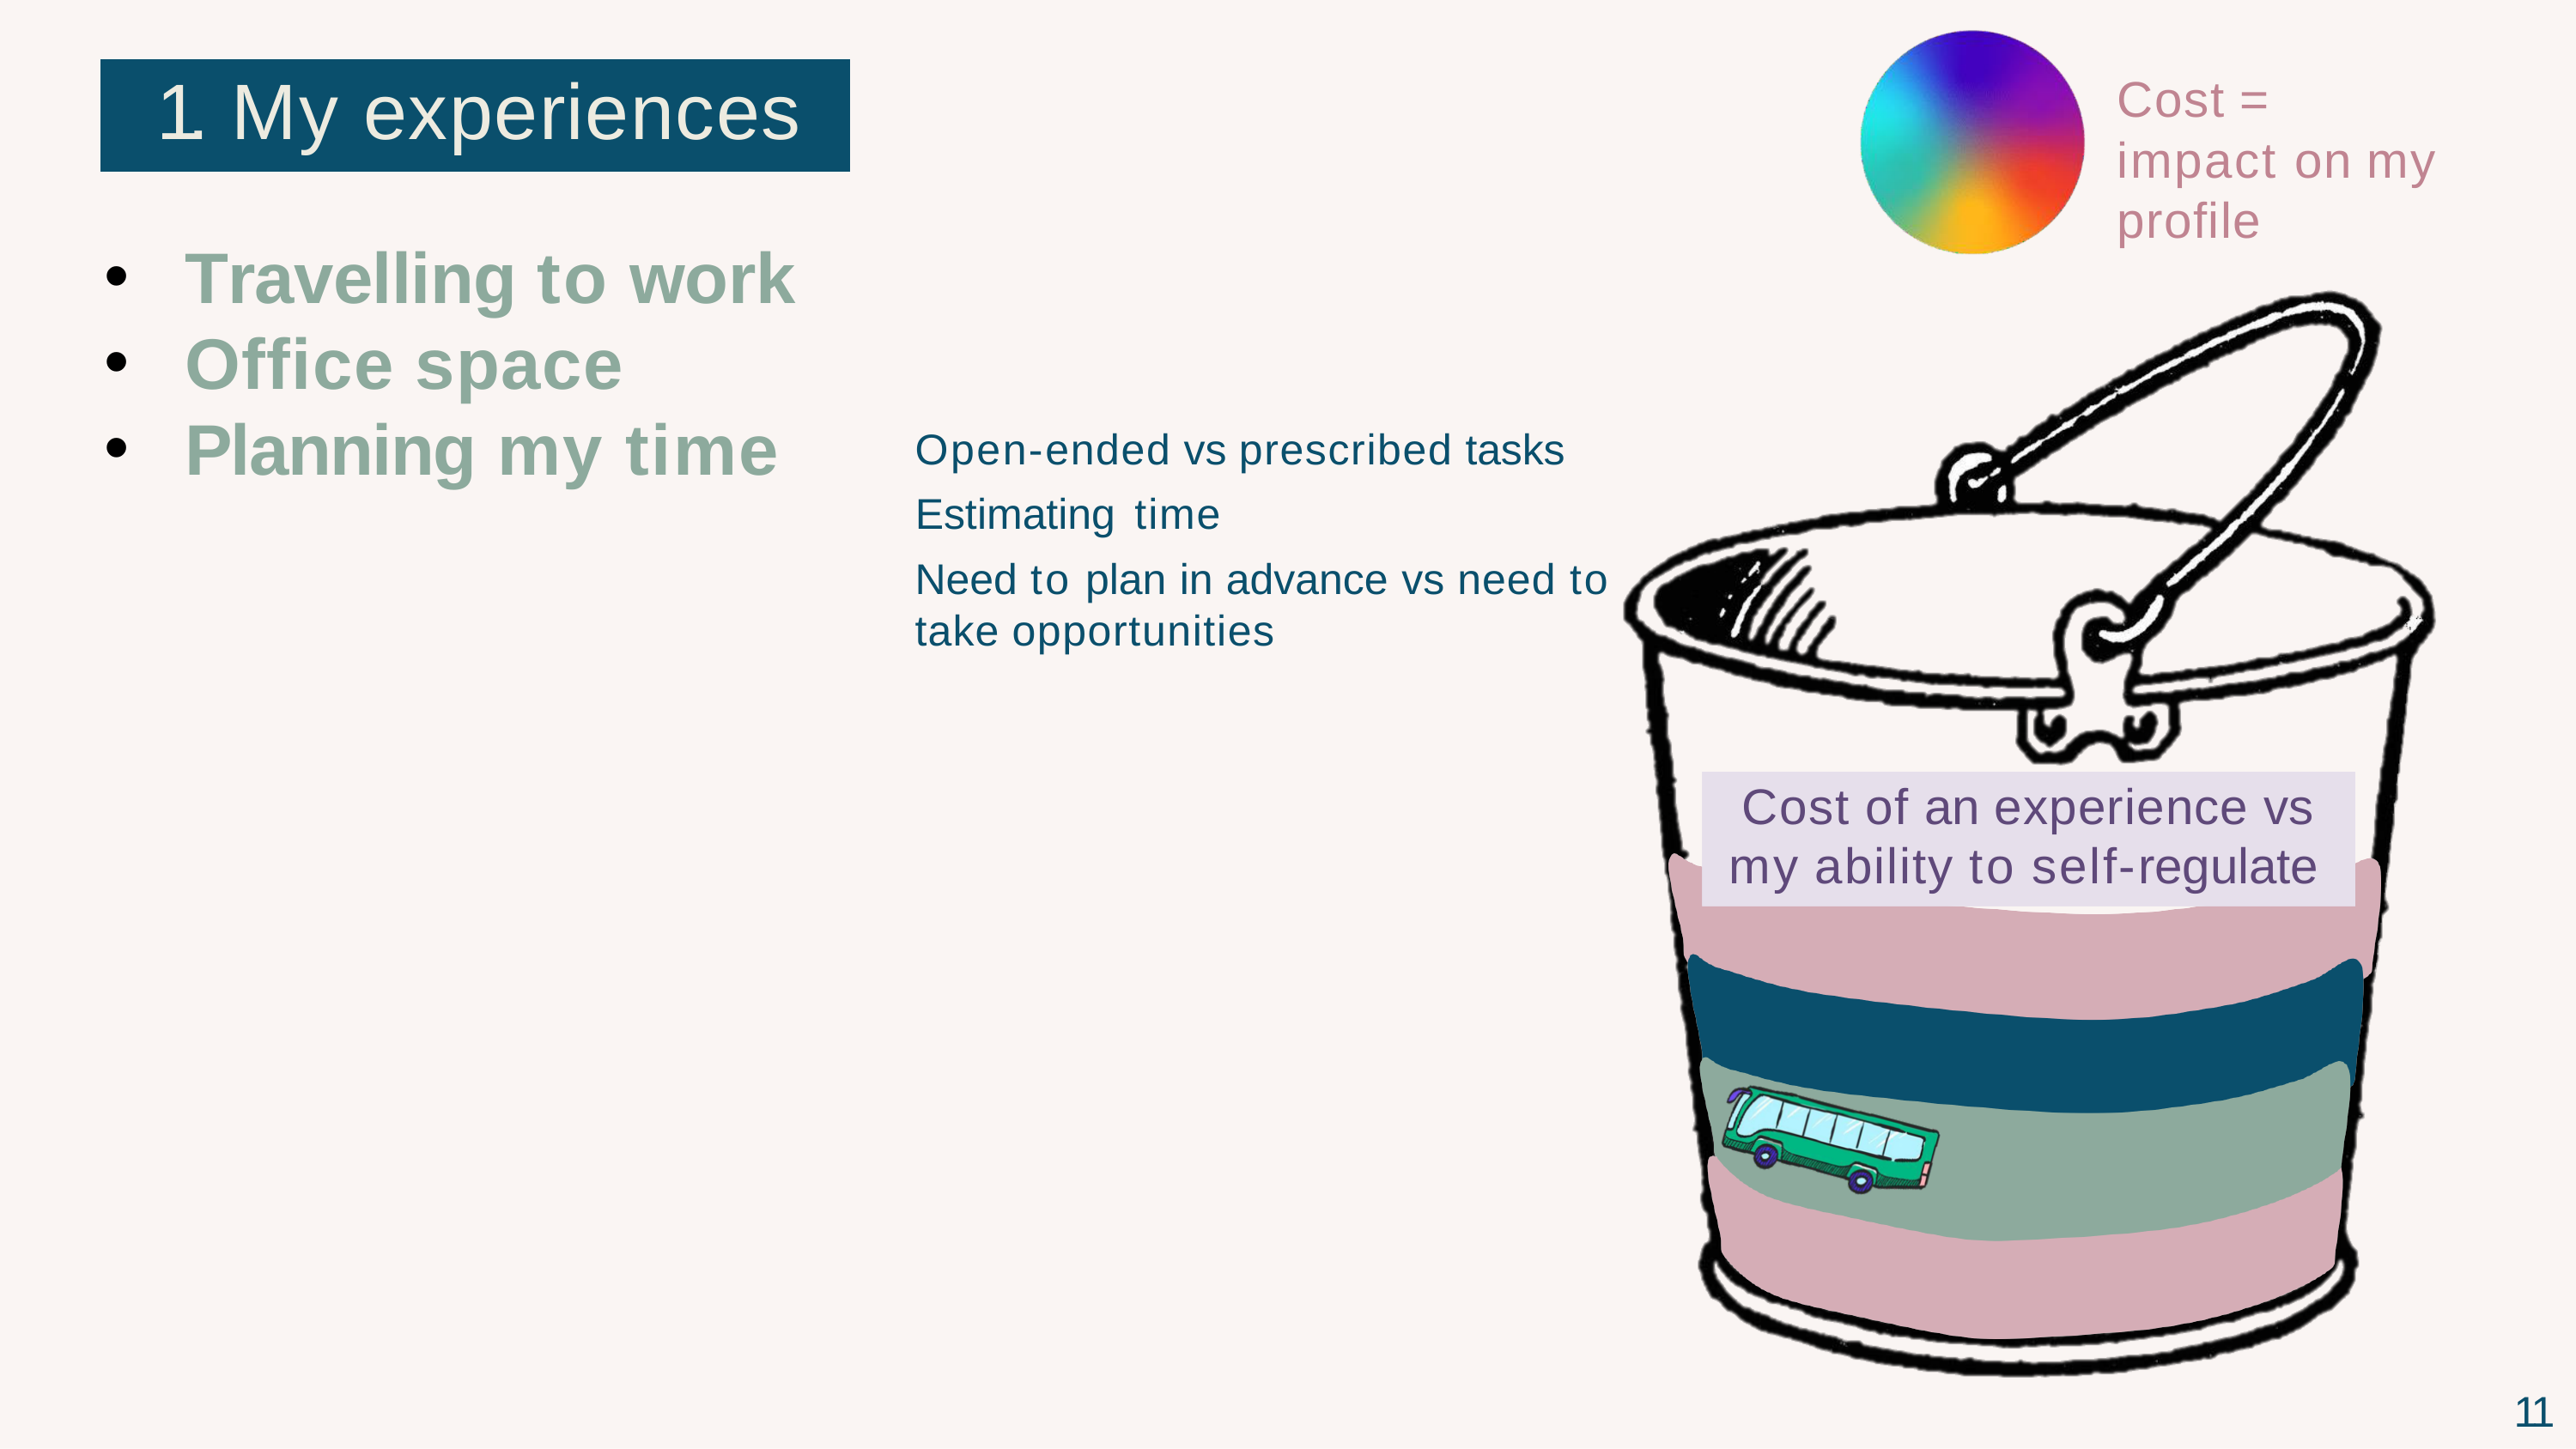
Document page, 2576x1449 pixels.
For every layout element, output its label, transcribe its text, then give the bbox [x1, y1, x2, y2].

picture [2124, 215, 2138, 235]
picture [1619, 0, 2439, 1385]
text_box Open-ended vs prescribed tasks Estimating time Need to plan in advance vs need to take opportunities [913, 406, 1619, 657]
text_box my ability to self-regulate [1702, 837, 2355, 906]
title 1. My experiences [102, 61, 848, 170]
text_box Travelling to work Office space Planning my time [100, 230, 797, 492]
text_box Cost = impact on my profile [2115, 65, 2445, 190]
text_box . [2487, 1383, 2567, 1446]
text_box Cost of an experience vs [1702, 772, 2355, 837]
